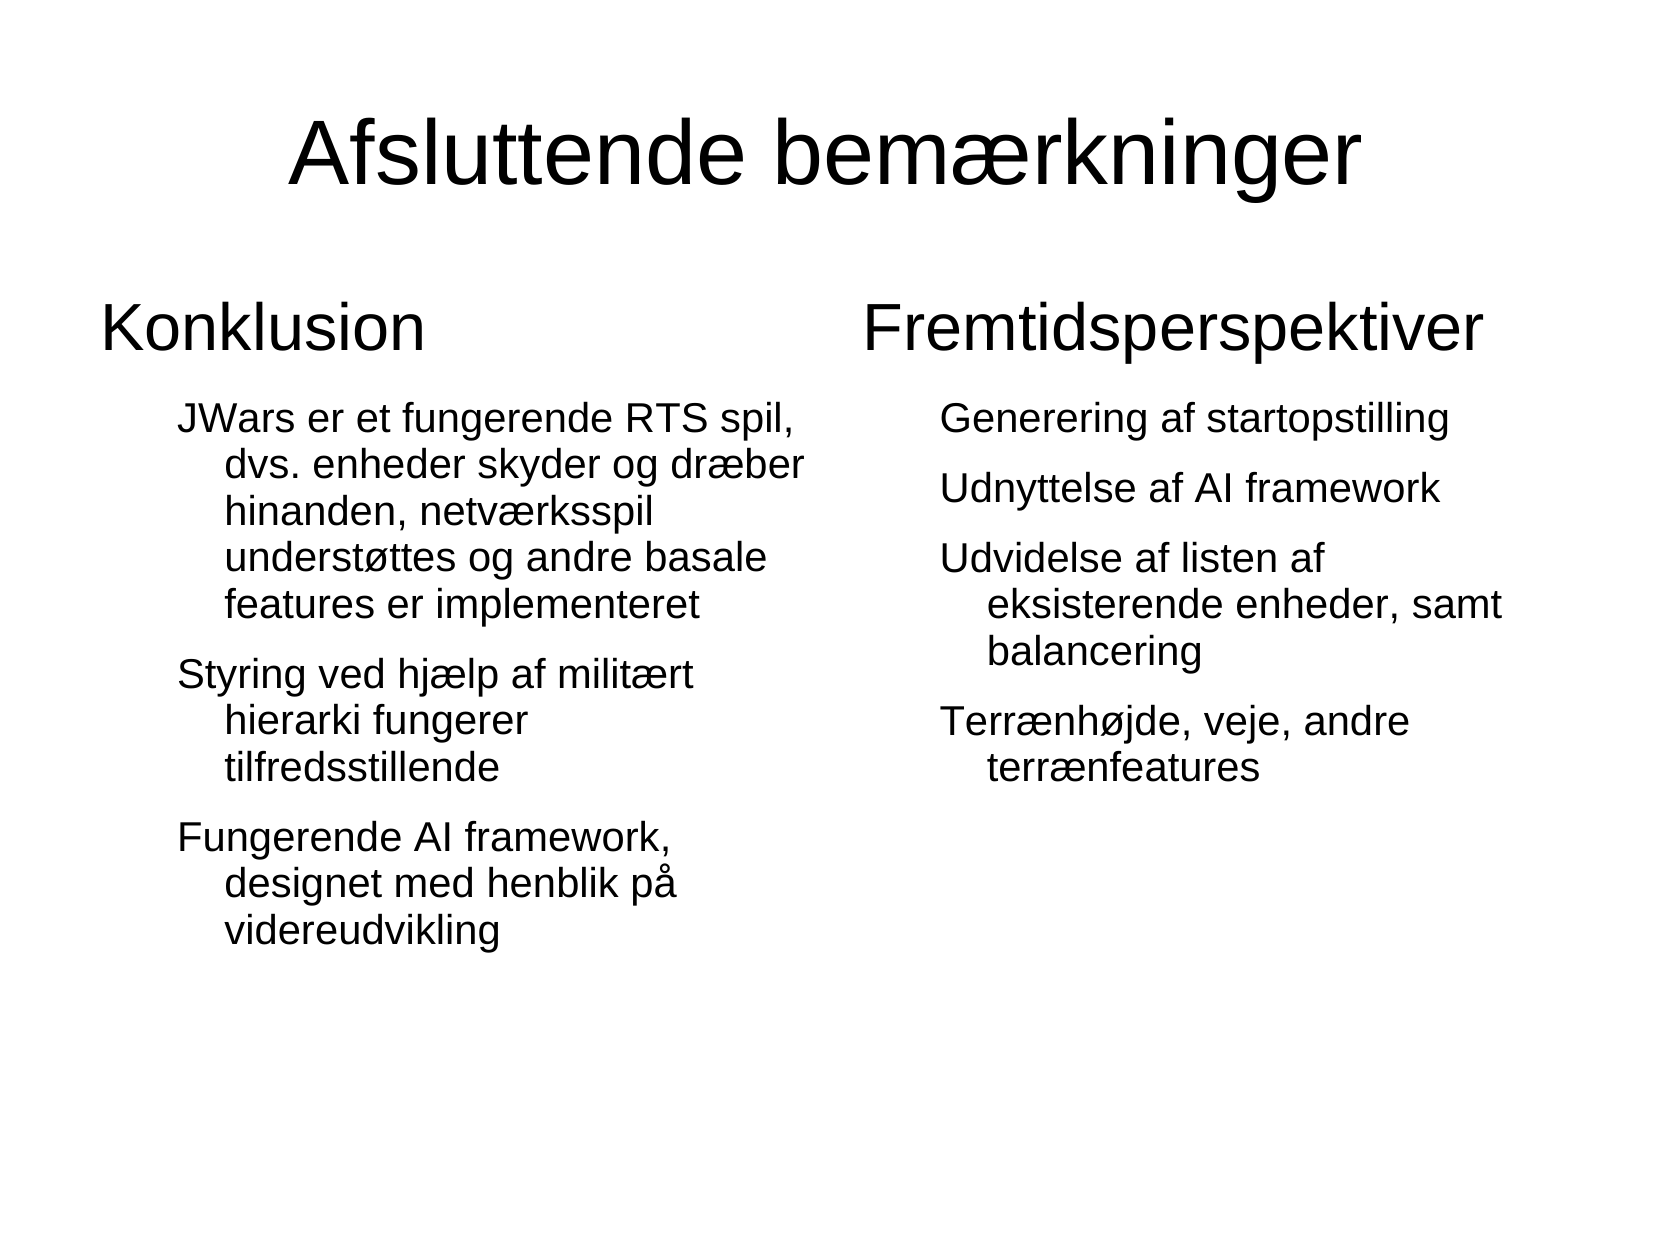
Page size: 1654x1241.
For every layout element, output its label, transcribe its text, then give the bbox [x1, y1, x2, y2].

list Fremtidsperspektiver Generering af startopstilling Udnyttelse af AI framework Udvidelse af listen af eksisterende enheder, samt balancering Terrænhøjde, veje, andre terrænfeatures [845, 290, 1572, 1109]
title Afsluttende bemærkninger [82, 49, 1571, 257]
list Konklusion JWars er et fungerende RTS spil, dvs. enheder skyder og dræber hinanden, netværksspil understøttes og andre basale features er implementeret Styring ved hjælp af militært hierarki fungerer tilfredsstillende Fungerende AI framework, designet med henblik på videreudvikling [82, 290, 809, 1109]
